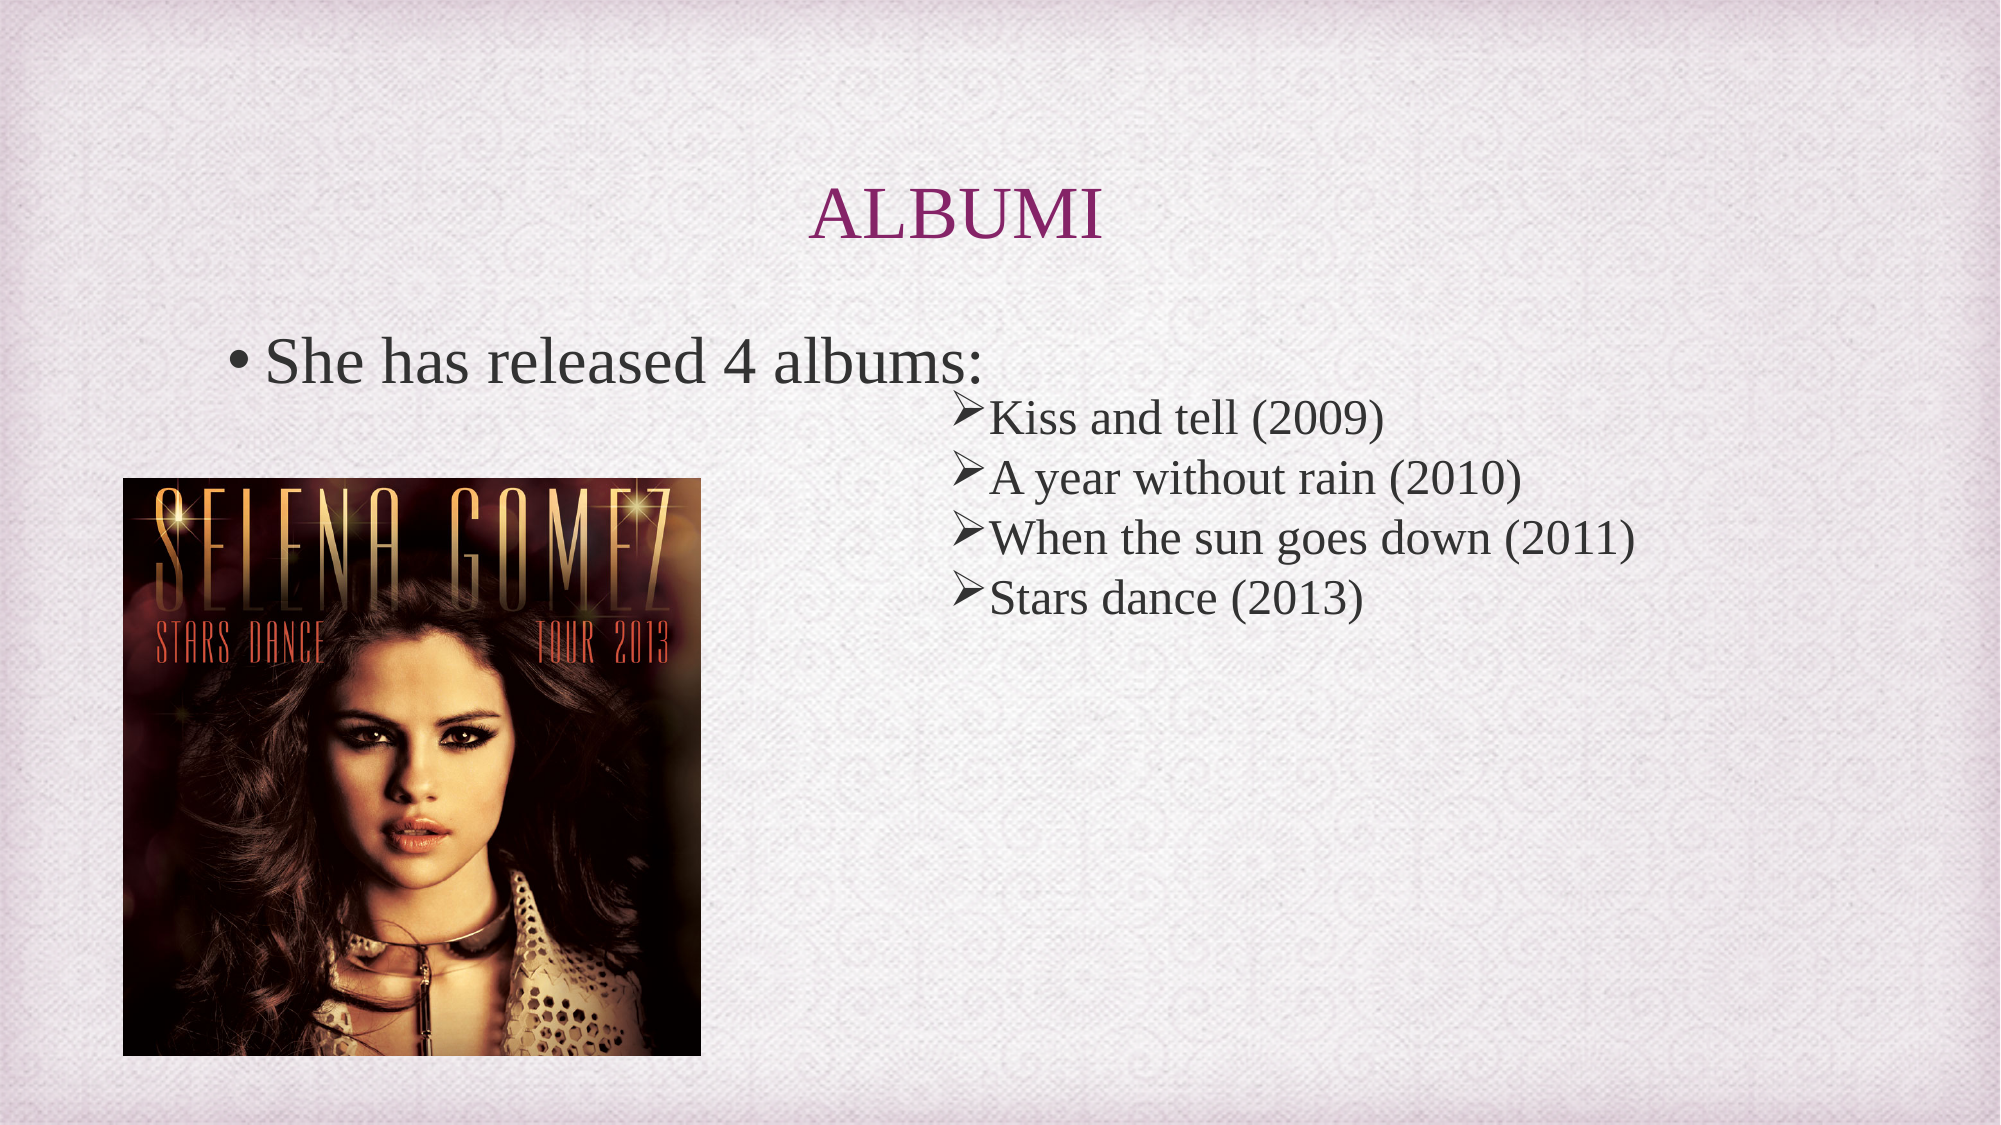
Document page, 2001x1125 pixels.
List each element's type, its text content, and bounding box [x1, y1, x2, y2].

text_box Kiss and tell (2009) A year without rain (2010) When the sun goes down (2011) Stars dance (2013) [934, 317, 1846, 633]
title ALBUMI [212, 59, 1788, 263]
picture [0, 0, 2001, 1125]
list She has released 4 albums: [212, 318, 1788, 1013]
